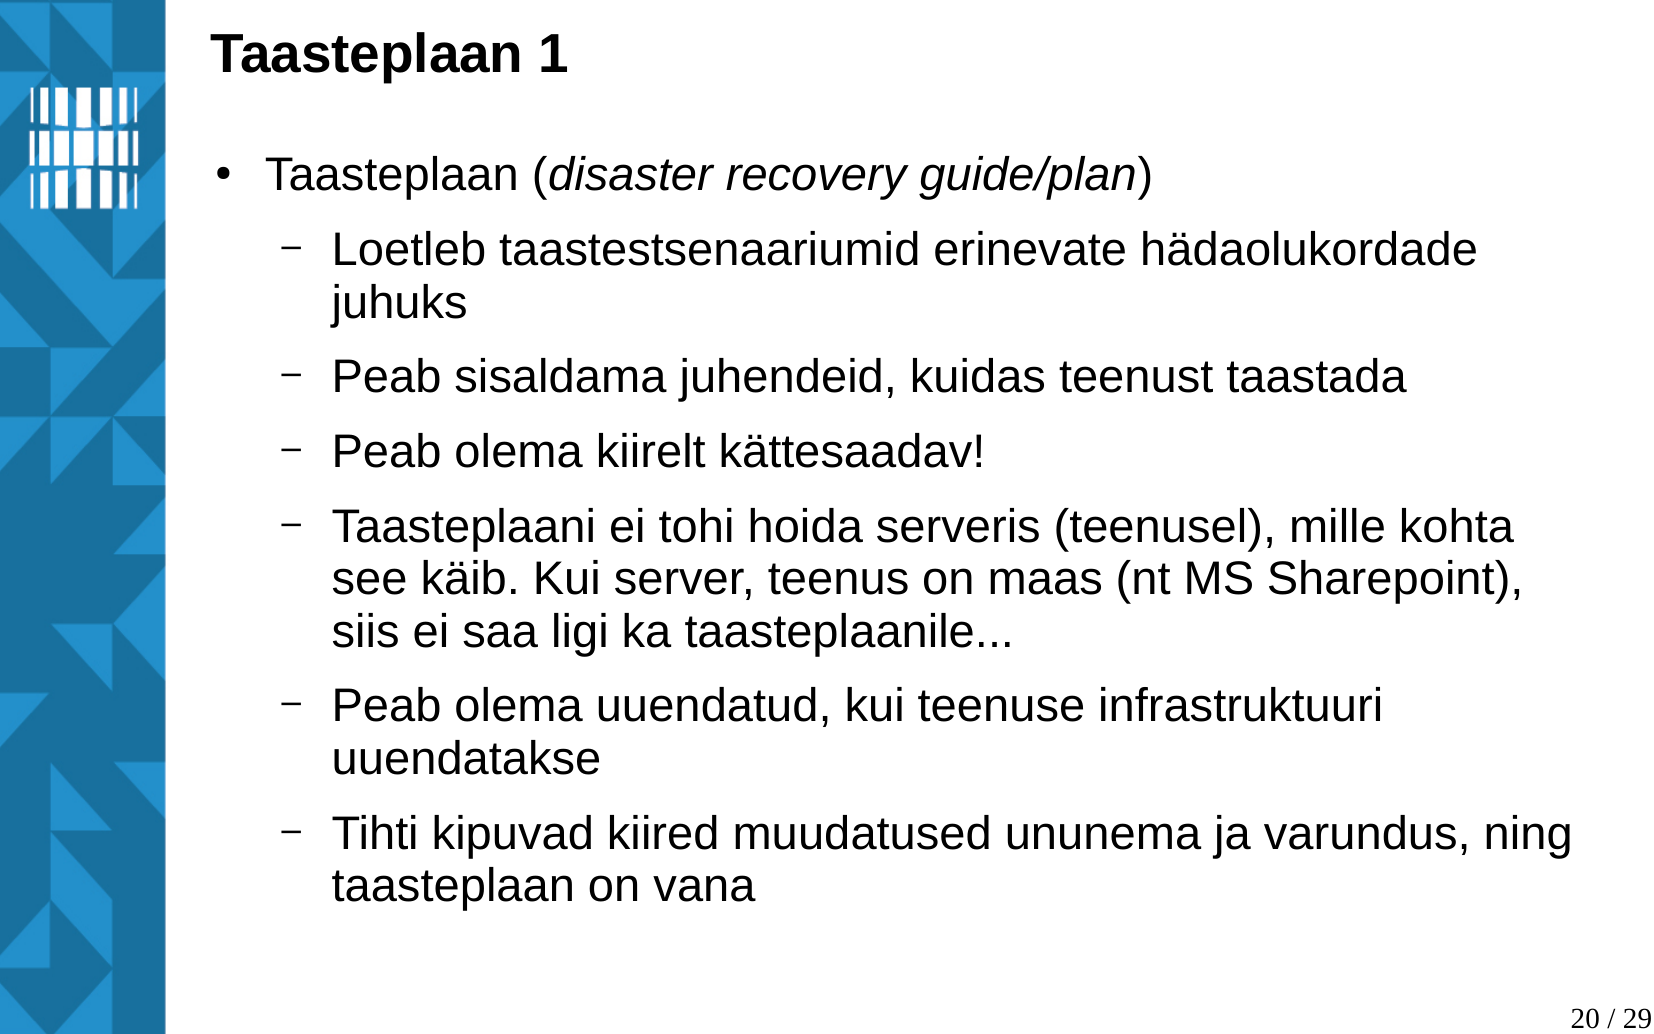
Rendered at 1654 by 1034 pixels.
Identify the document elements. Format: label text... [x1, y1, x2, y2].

title Taasteplaan 1 [210, 11, 1518, 95]
list Taasteplaan (disaster recovery guide/plan) Loetleb taastestsenaariumid erinevate hädaolukordade juhuks Peab sisaldama juhendeid, kuidas teenust taastada Peab olema kiirelt kättesaadav! Taasteplaani ei tohi hoida serveris (teenusel), mille kohta see käib. Kui server, teenus on maas (nt MS Sharepoint), siis ei saa ligi ka taasteplaanile... Peab olema uuendatud, kui teenuse infrastruktuuri uuendatakse Tihti kipuvad kiired muudatused ununema ja varundus, ning taasteplaan on vana [198, 148, 1595, 916]
